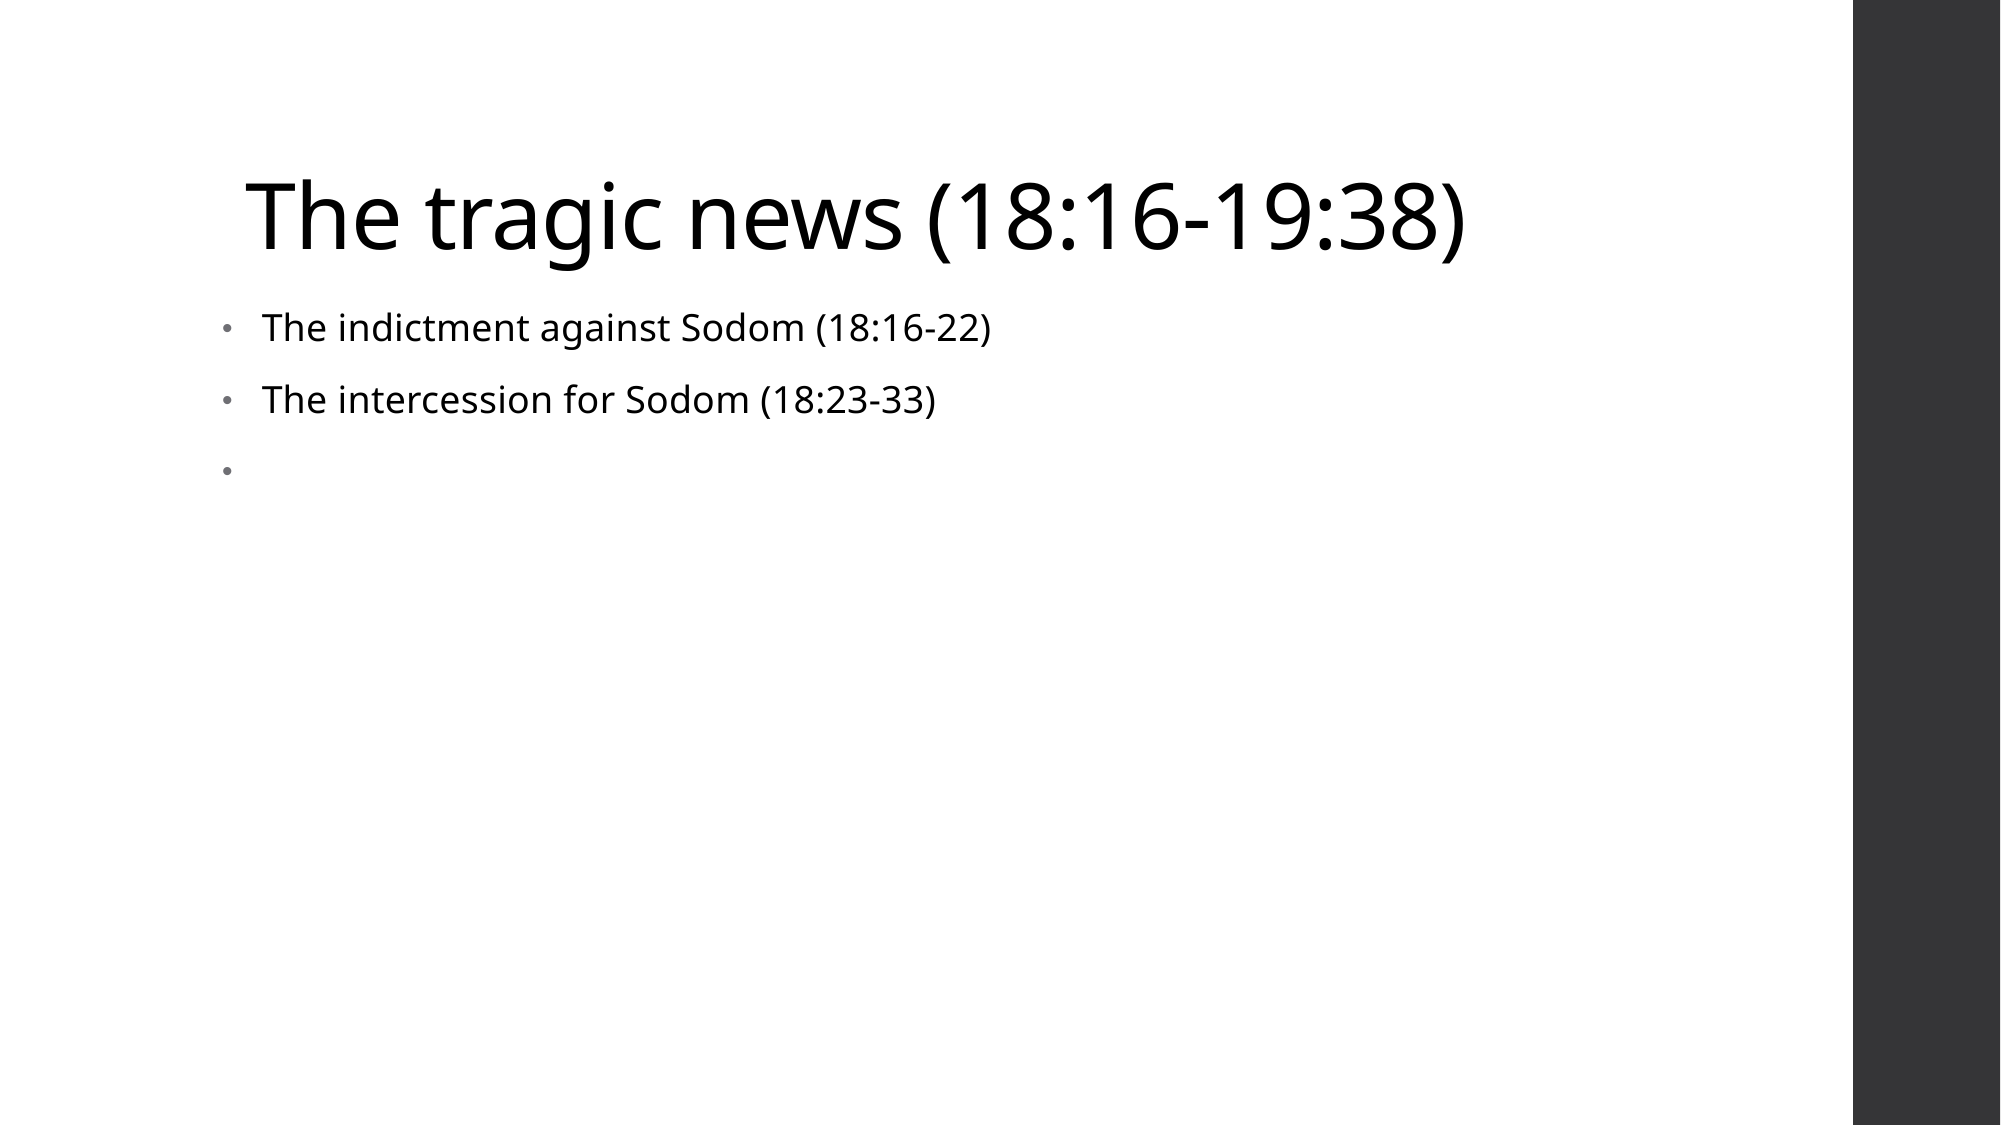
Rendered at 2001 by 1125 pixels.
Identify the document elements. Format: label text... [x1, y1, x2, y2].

title The tragic news (18:16-19:38) [206, 60, 1797, 278]
list The indictment against Sodom (18:16-22) The intercession for Sodom (18:23-33) [206, 299, 1617, 1014]
